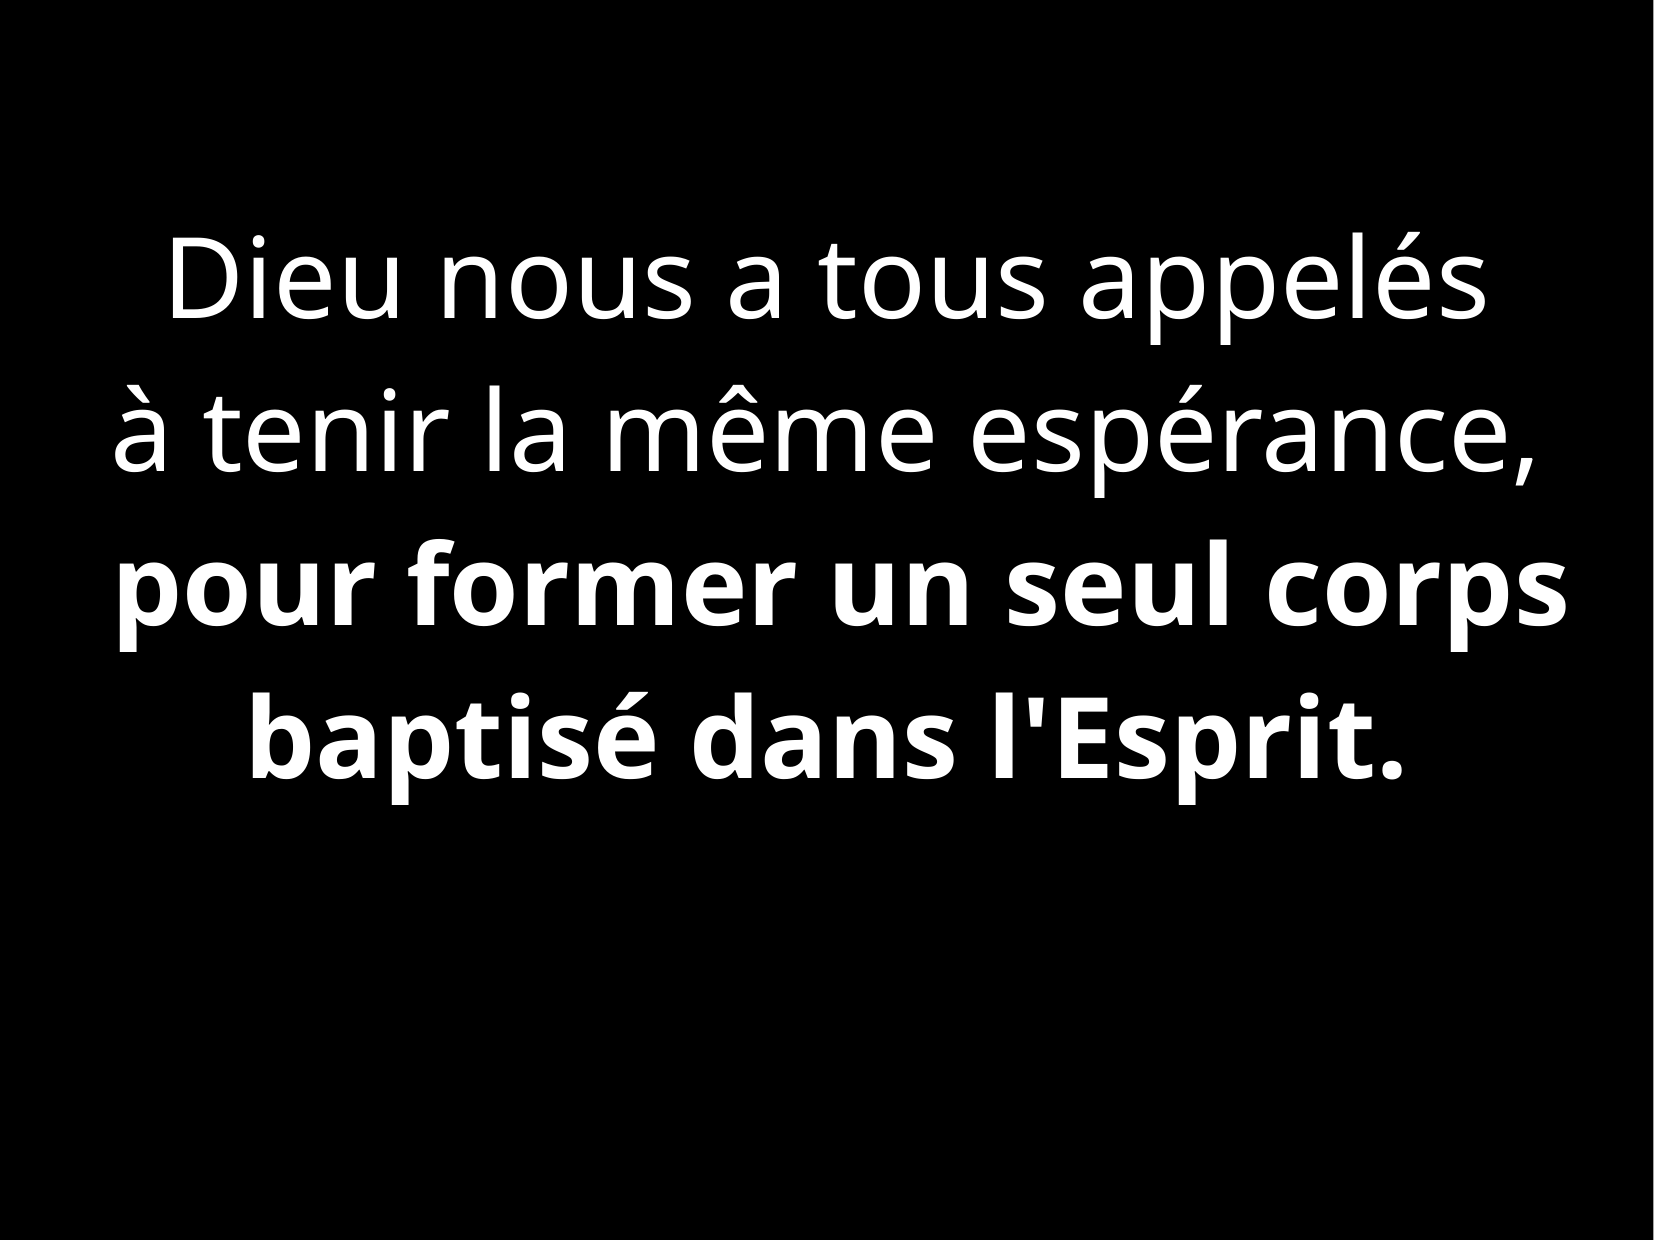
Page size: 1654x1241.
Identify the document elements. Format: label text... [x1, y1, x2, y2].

list Dieu nous a tous appelés à tenir la même espérance, pour former un seul corps baptisé dans l'Esprit. [29, 45, 1625, 1241]
